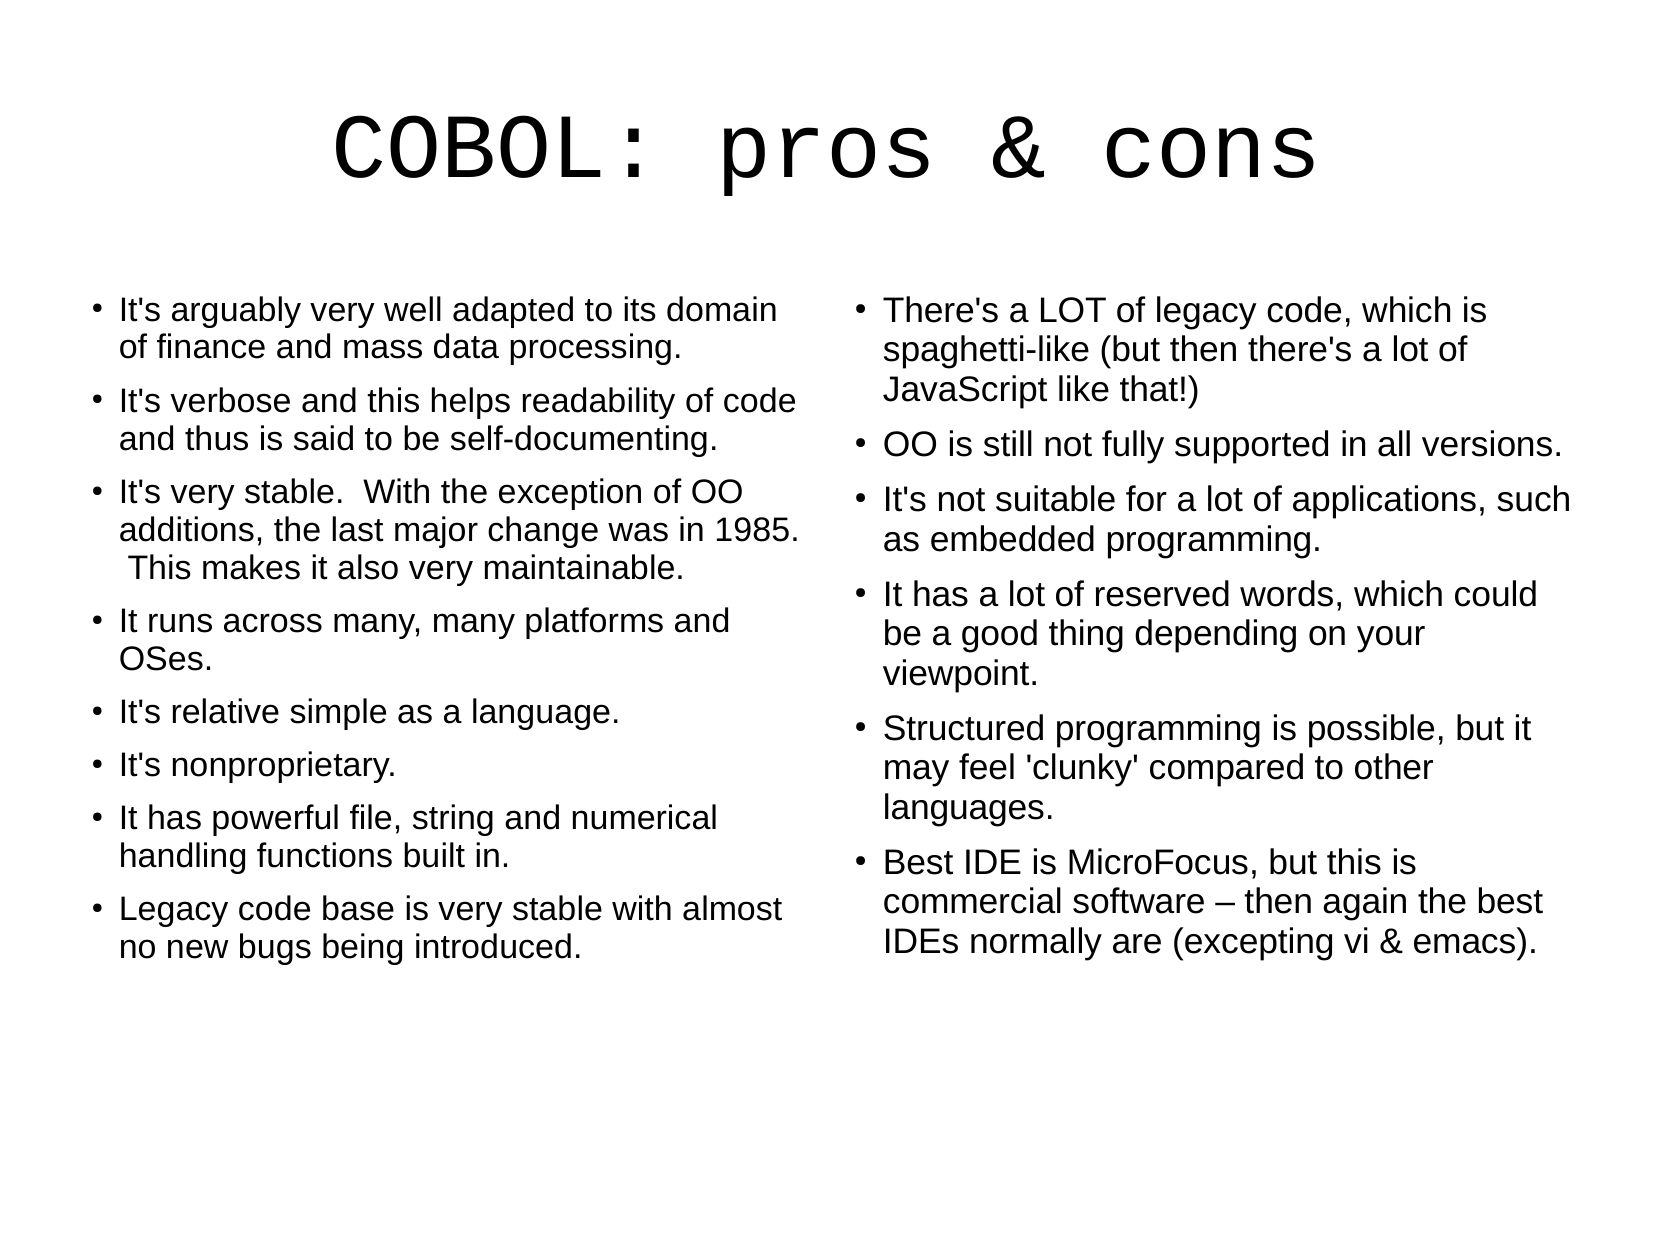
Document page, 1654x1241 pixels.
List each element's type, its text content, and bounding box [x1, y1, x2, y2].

title COBOL: pros & cons [82, 49, 1571, 257]
list There's a LOT of legacy code, which is spaghetti-like (but then there's a lot of JavaScript like that!) OO is still not fully supported in all versions. It's not suitable for a lot of applications, such as embedded programming. It has a lot of reserved words, which could be a good thing depending on your viewpoint. Structured programming is possible, but it may feel 'clunky' compared to other languages. Best IDE is MicroFocus, but this is commercial software – then again the best IDEs normally are (excepting vi & emacs). [845, 290, 1572, 1010]
list It's arguably very well adapted to its domain of finance and mass data processing. It's verbose and this helps readability of code and thus is said to be self-documenting. It's very stable. With the exception of OO additions, the last major change was in 1985. This makes it also very maintainable. It runs across many, many platforms and OSes. It's relative simple as a language. It's nonproprietary. It has powerful file, string and numerical handling functions built in. Legacy code base is very stable with almost no new bugs being introduced. [82, 290, 809, 1010]
